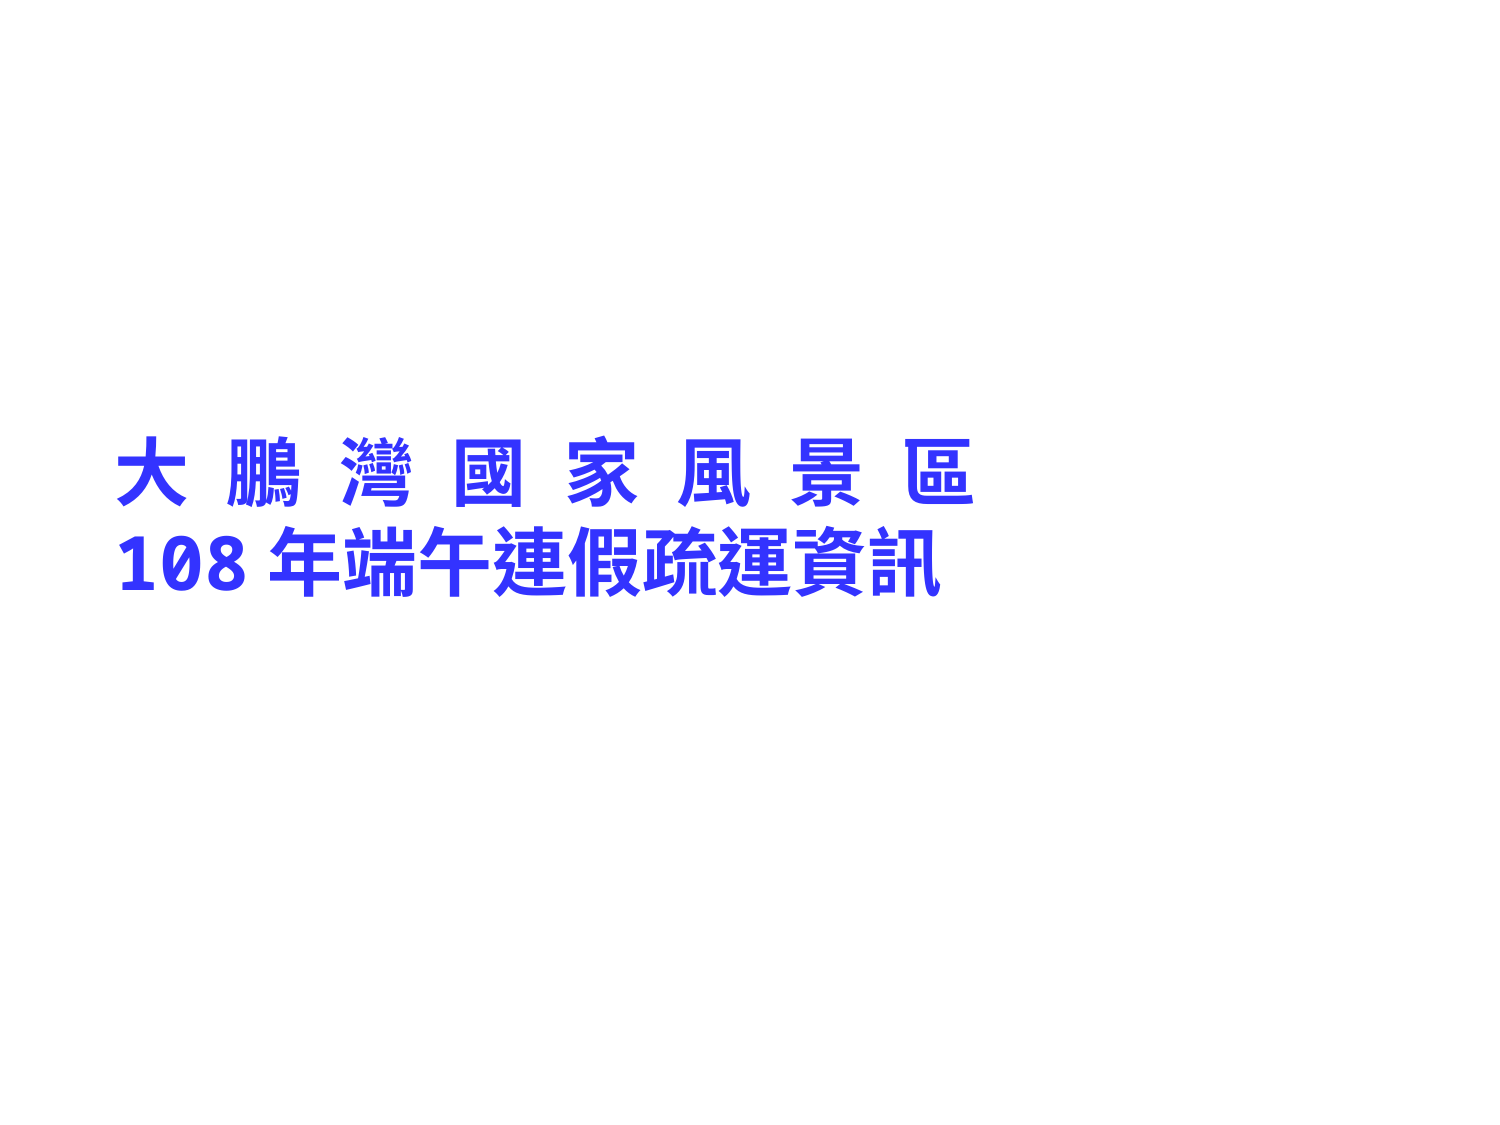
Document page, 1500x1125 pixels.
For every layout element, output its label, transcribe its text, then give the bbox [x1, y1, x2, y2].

text_box 大 鵬 灣 國 家 風 景 區 108年端午連假疏運資訊 [99, 417, 1436, 613]
